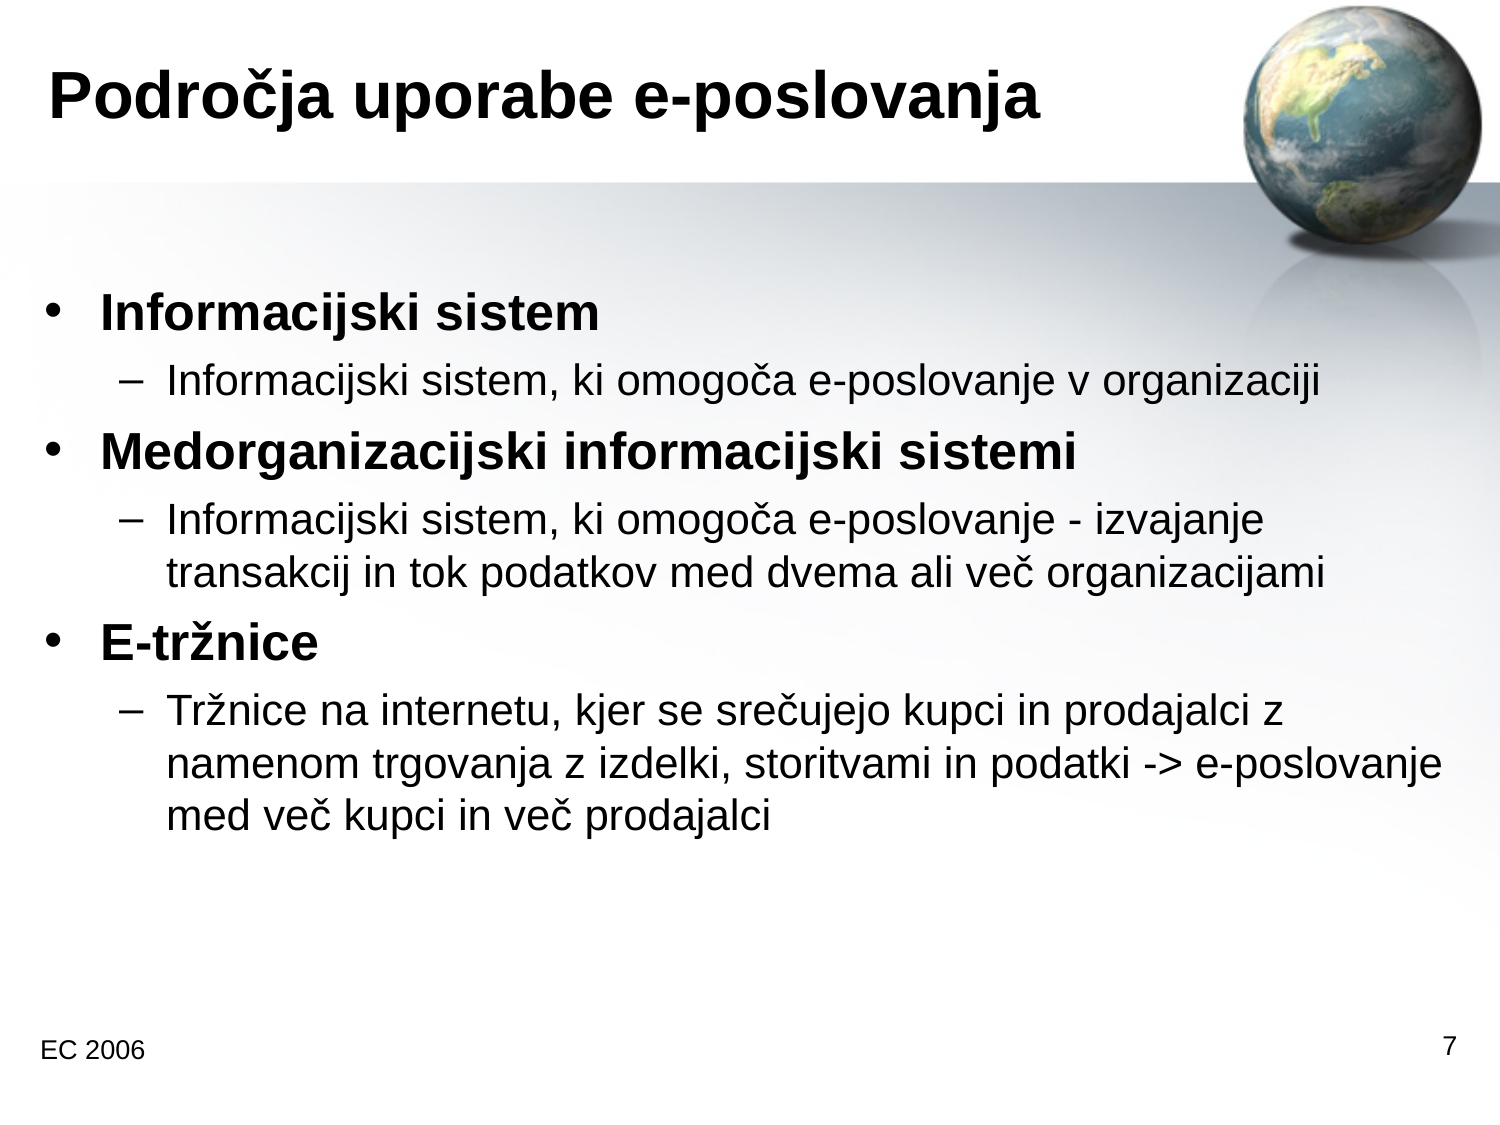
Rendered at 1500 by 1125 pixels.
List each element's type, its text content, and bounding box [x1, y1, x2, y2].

list Informacijski sistem Informacijski sistem, ki omogoča e-poslovanje v organizaciji Medorganizacijski informacijski sistemi Informacijski sistem, ki omogoča e-poslovanje - izvajanje transakcij in tok podatkov med dvema ali več organizacijami E-tržnice Tržnice na internetu, kjer se srečujejo kupci in prodajalci z namenom trgovanja z izdelki, storitvami in podatki -> e-poslovanje med več kupci in več prodajalci [29, 271, 1471, 995]
text_box EC 2006 [25, 1025, 338, 1101]
text_box <number> [1159, 1020, 1473, 1096]
picture [0, 0, 1500, 1125]
title Področja uporabe e-poslovanja [33, 22, 1239, 162]
